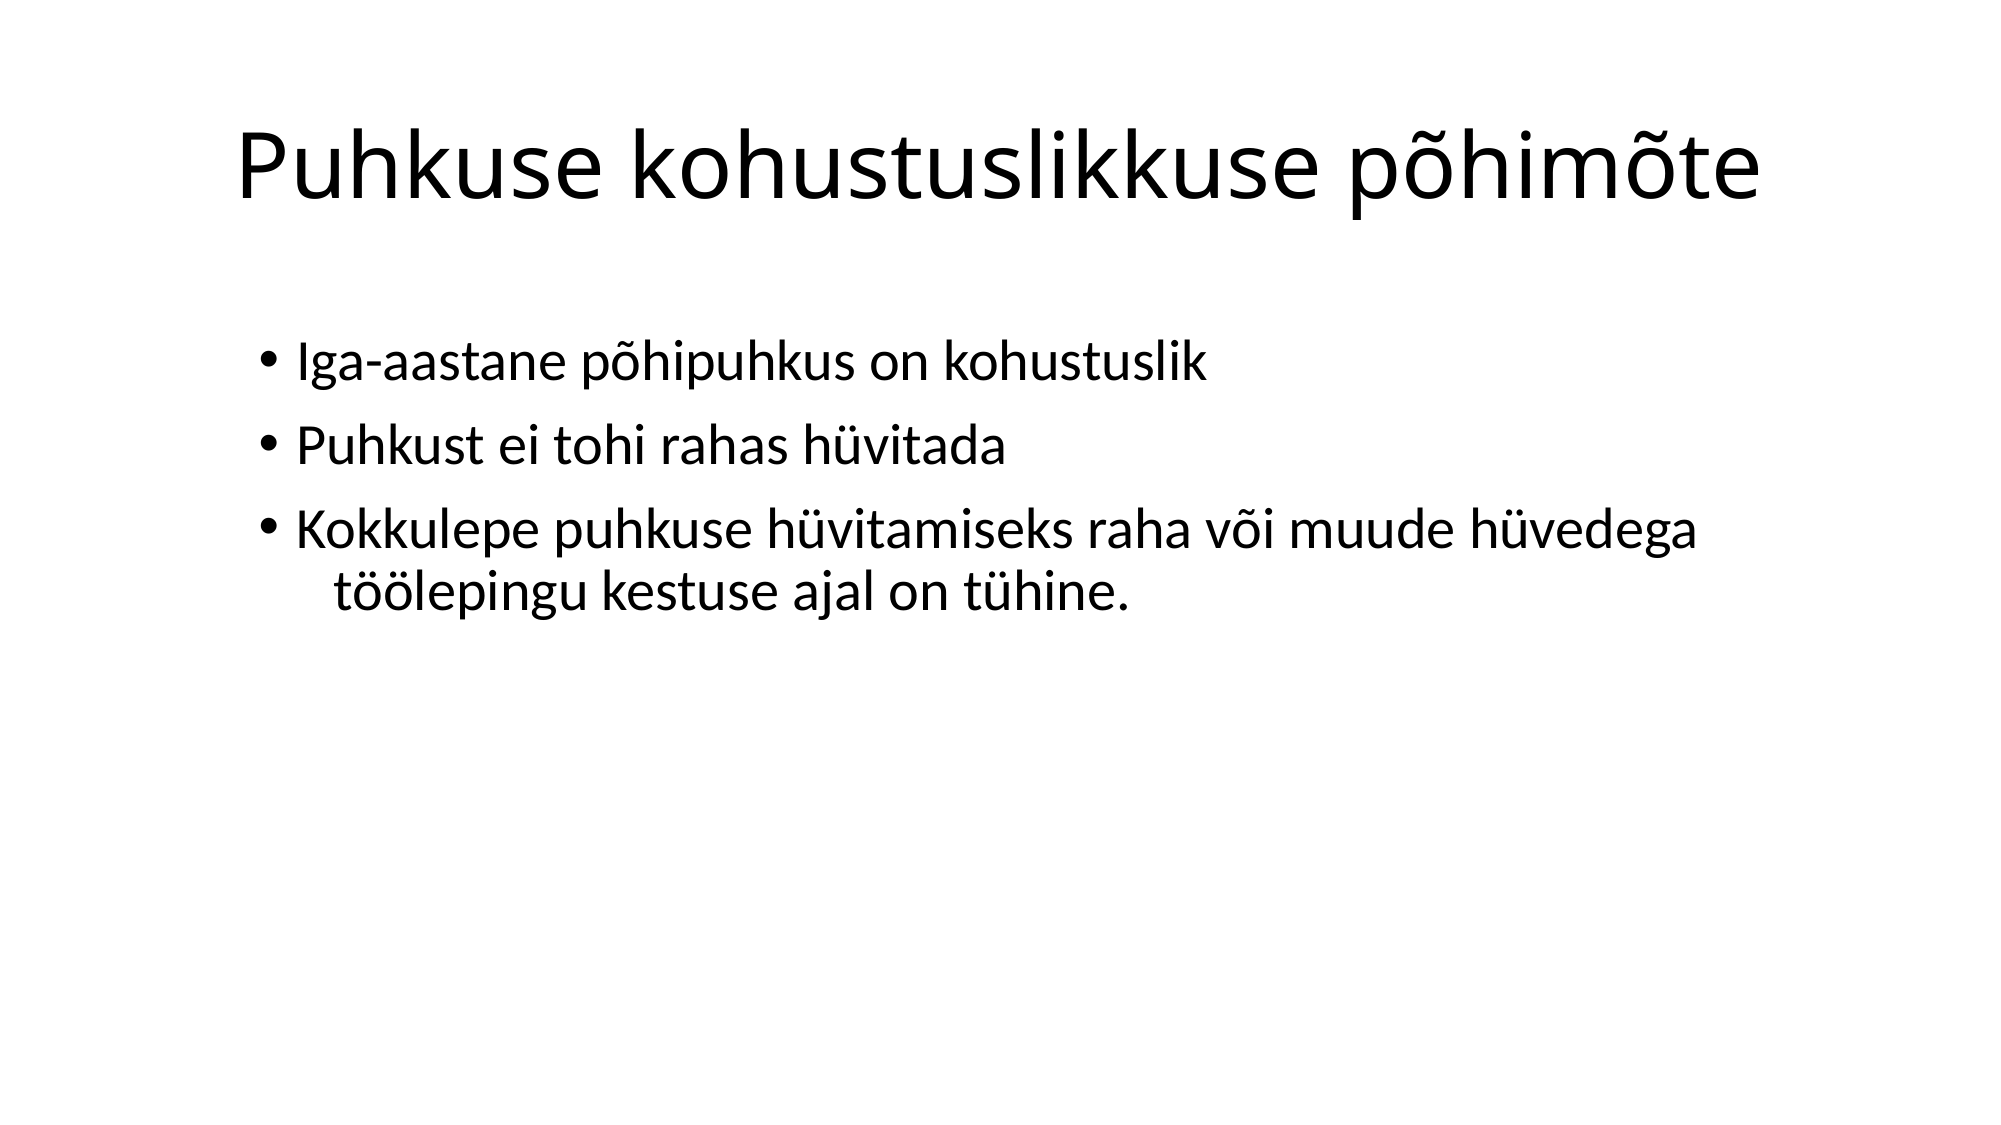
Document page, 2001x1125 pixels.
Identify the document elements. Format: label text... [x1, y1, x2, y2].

title Puhkuse kohustuslikkuse põhimõte [137, 59, 1863, 278]
list Iga-aastane põhipuhkus on kohustuslik Puhkust ei tohi rahas hüvitada Kokkulepe puhkuse hüvitamiseks raha või muude hüvedega töölepingu kestuse ajal on tühine. [243, 322, 1887, 950]
